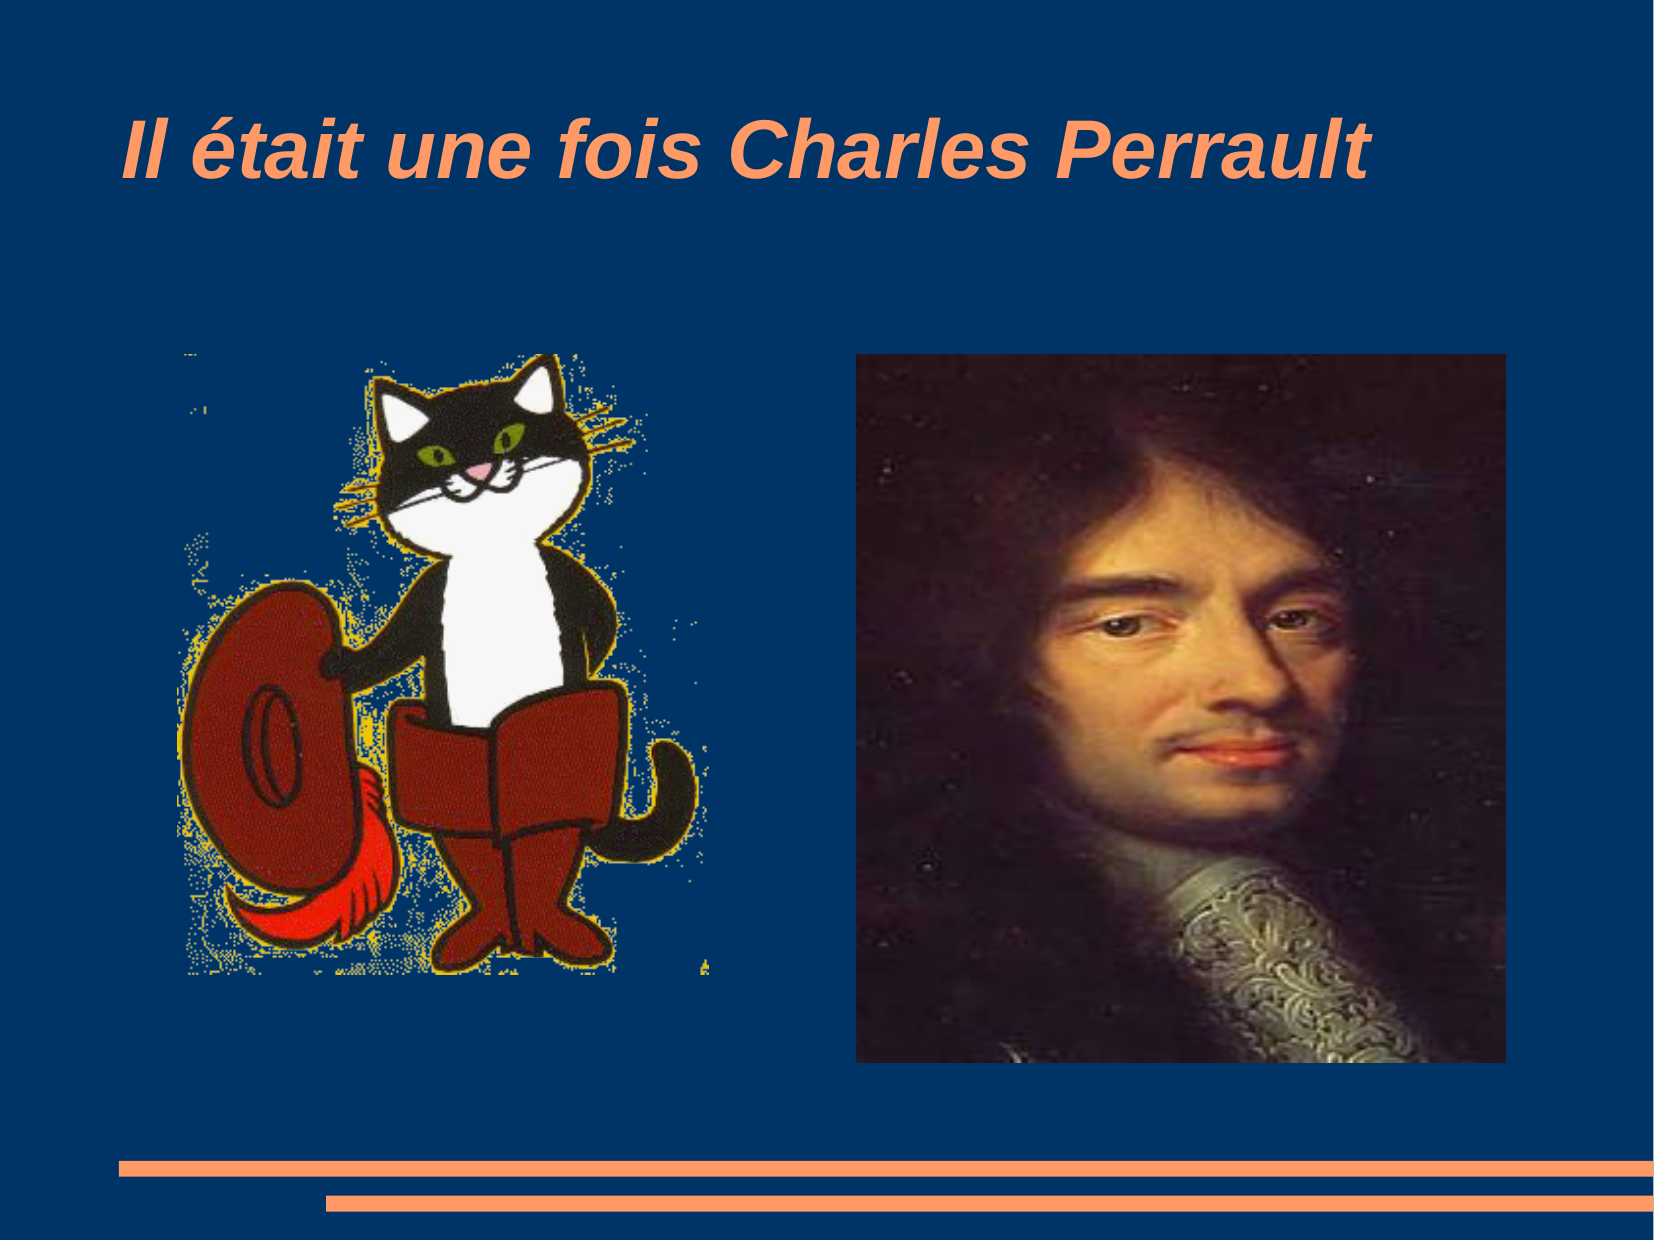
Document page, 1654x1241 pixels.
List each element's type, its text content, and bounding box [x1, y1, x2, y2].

picture [856, 354, 1506, 1063]
title Il était une fois Charles Perrault [121, 53, 1534, 246]
picture [177, 354, 709, 975]
